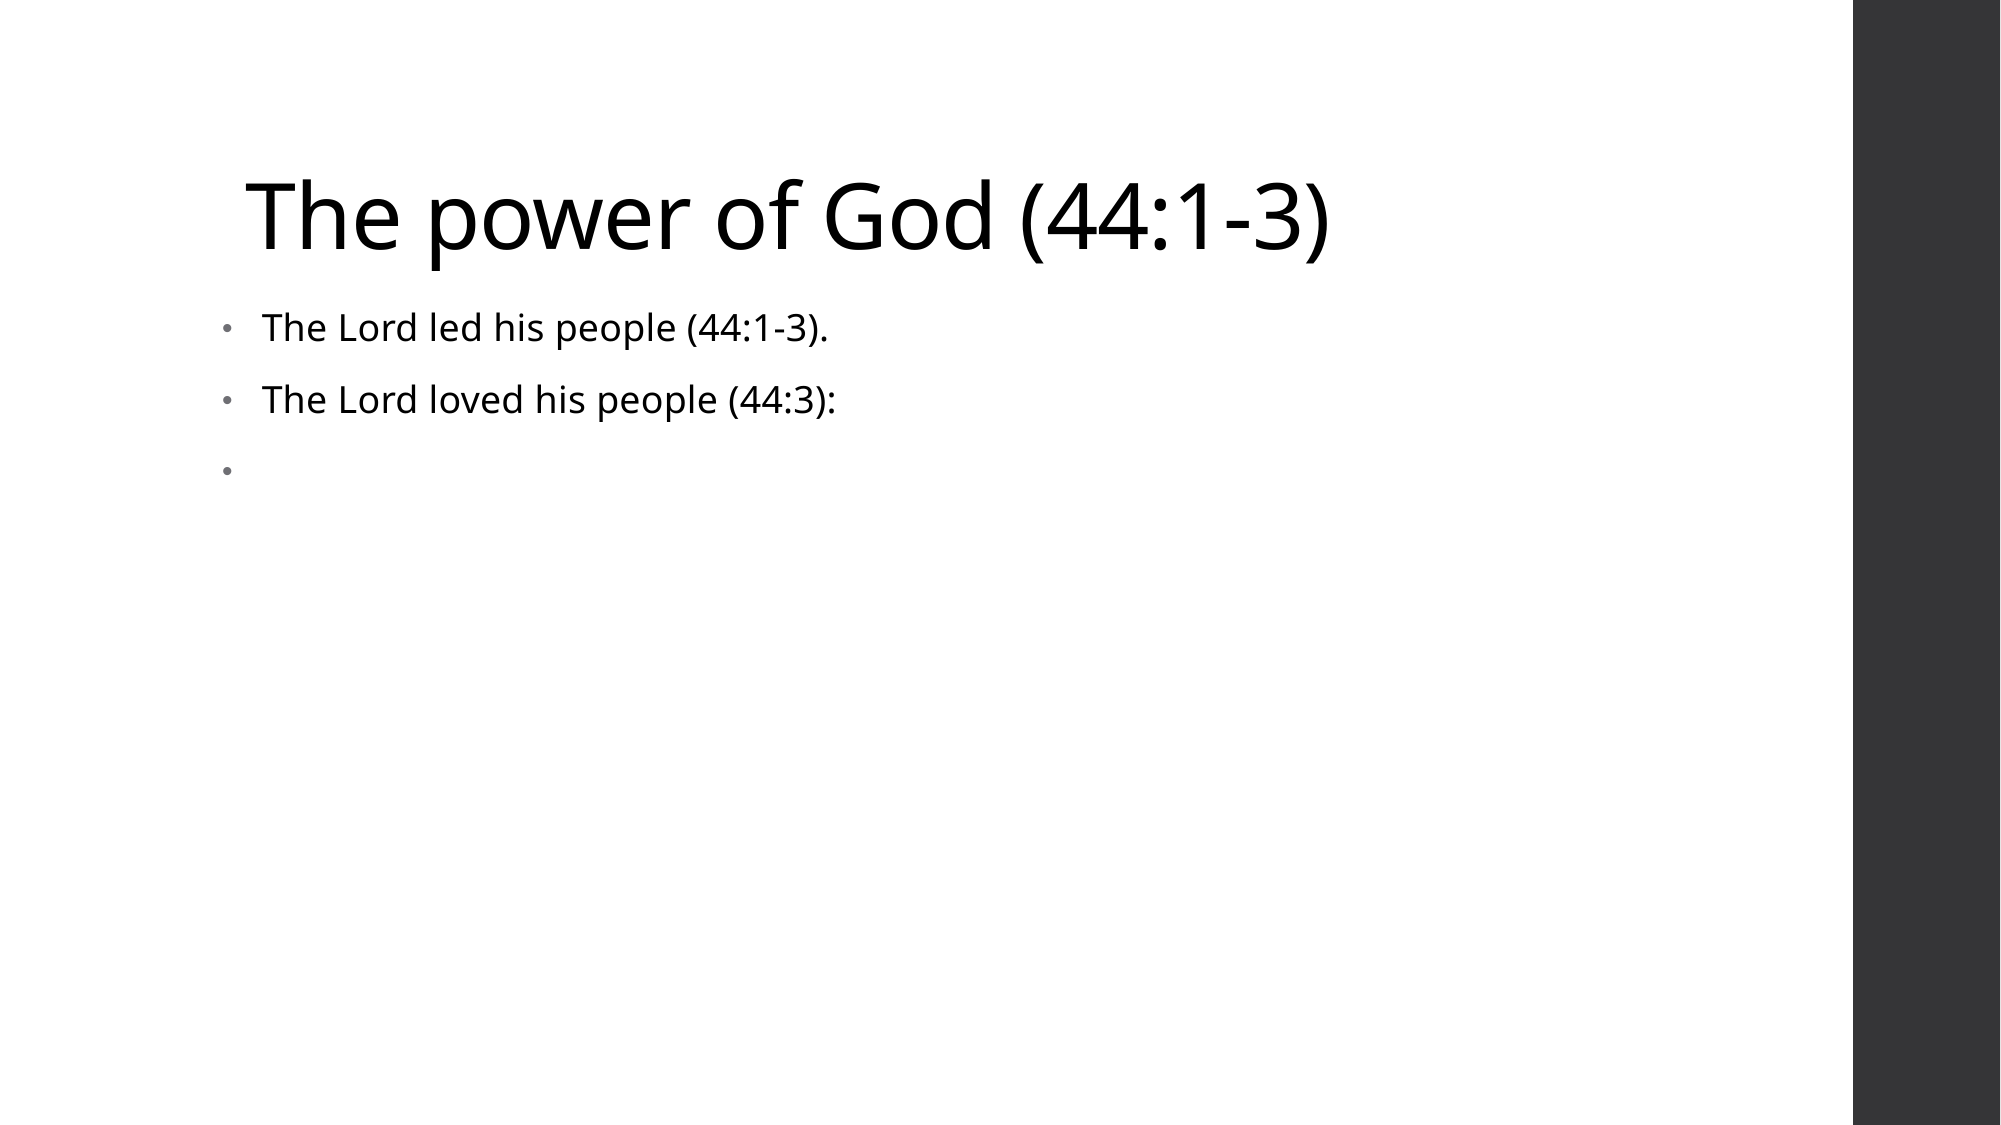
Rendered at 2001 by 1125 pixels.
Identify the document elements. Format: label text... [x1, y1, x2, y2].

title The power of God (44:1-3) [206, 60, 1797, 278]
list The Lord led his people (44:1-3). The Lord loved his people (44:3): [206, 299, 1617, 1014]
